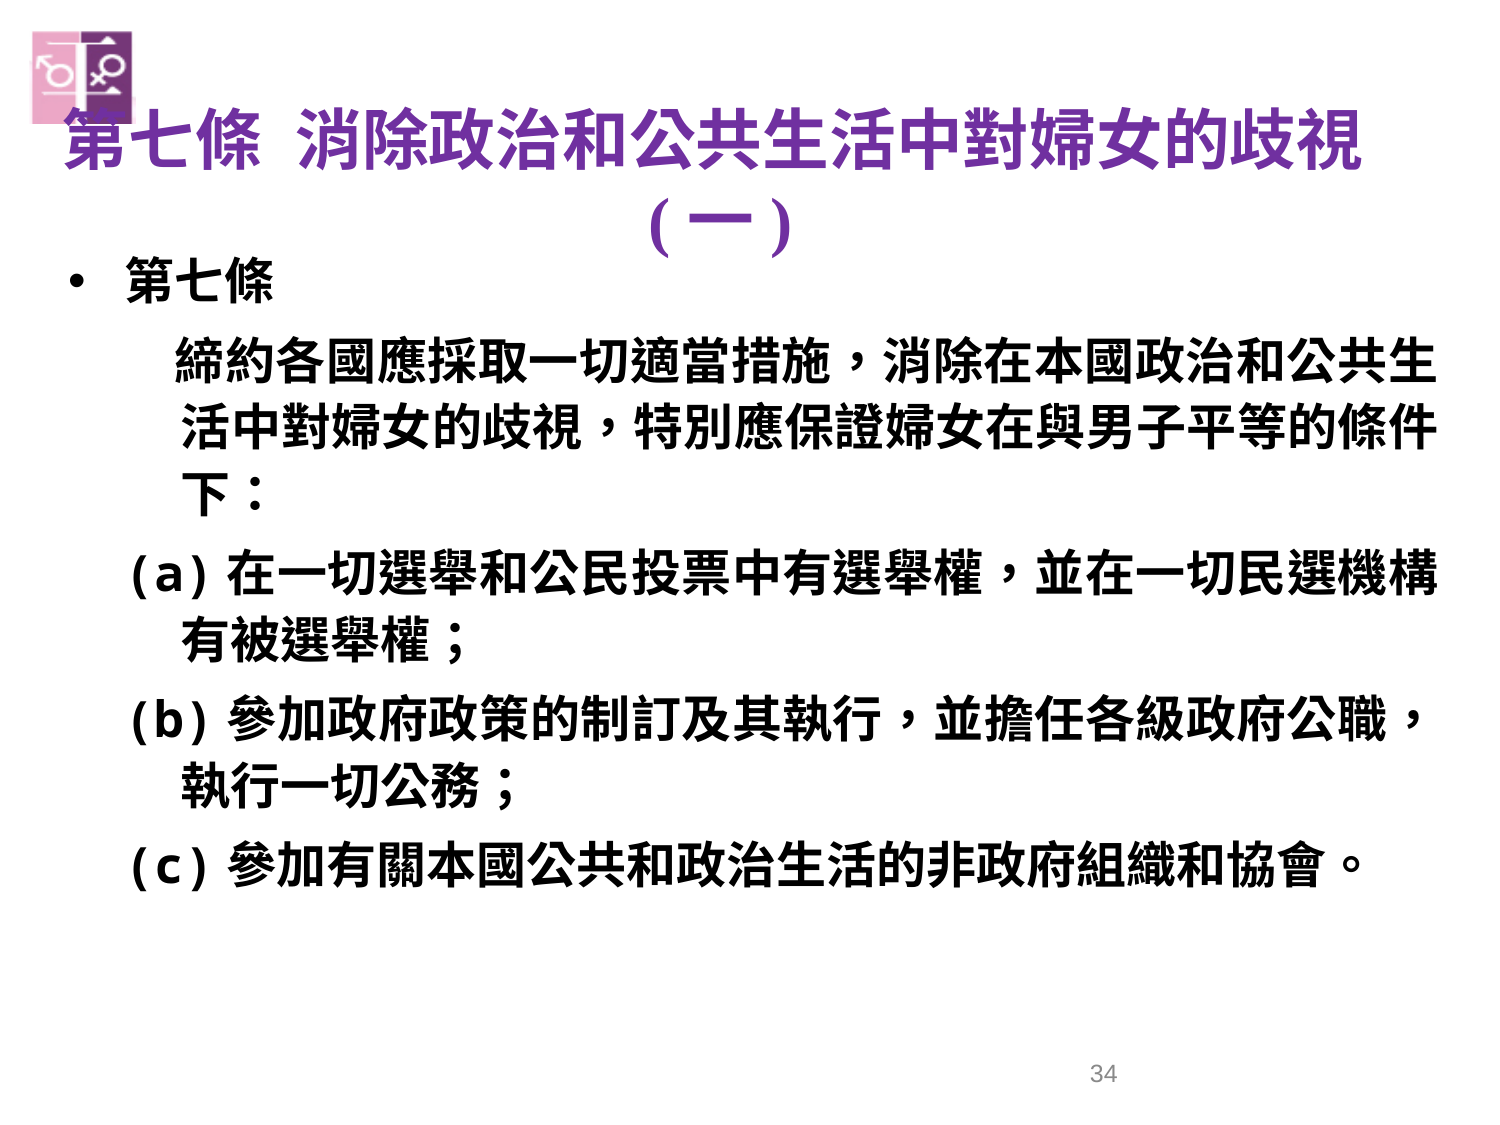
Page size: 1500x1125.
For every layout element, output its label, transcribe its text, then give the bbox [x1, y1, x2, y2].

list 第七條 締約各國應採取一切適當措施，消除在本國政治和公共生活中對婦女的歧視，特別應保證婦女在與男子平等的條件下： (a)在一切選舉和公民投票中有選舉權，並在一切民選機構有被選舉權； (b)參加政府政策的制訂及其執行，並擔任各級政府公職，執行一切公務； (c)參加有關本國公共和政治生活的非政府組織和協會。 [53, 235, 1454, 1024]
text_box 34 [1074, 1042, 1426, 1103]
title 第七條 消除政治和公共生活中對婦女的歧視(一) [0, 90, 1442, 257]
